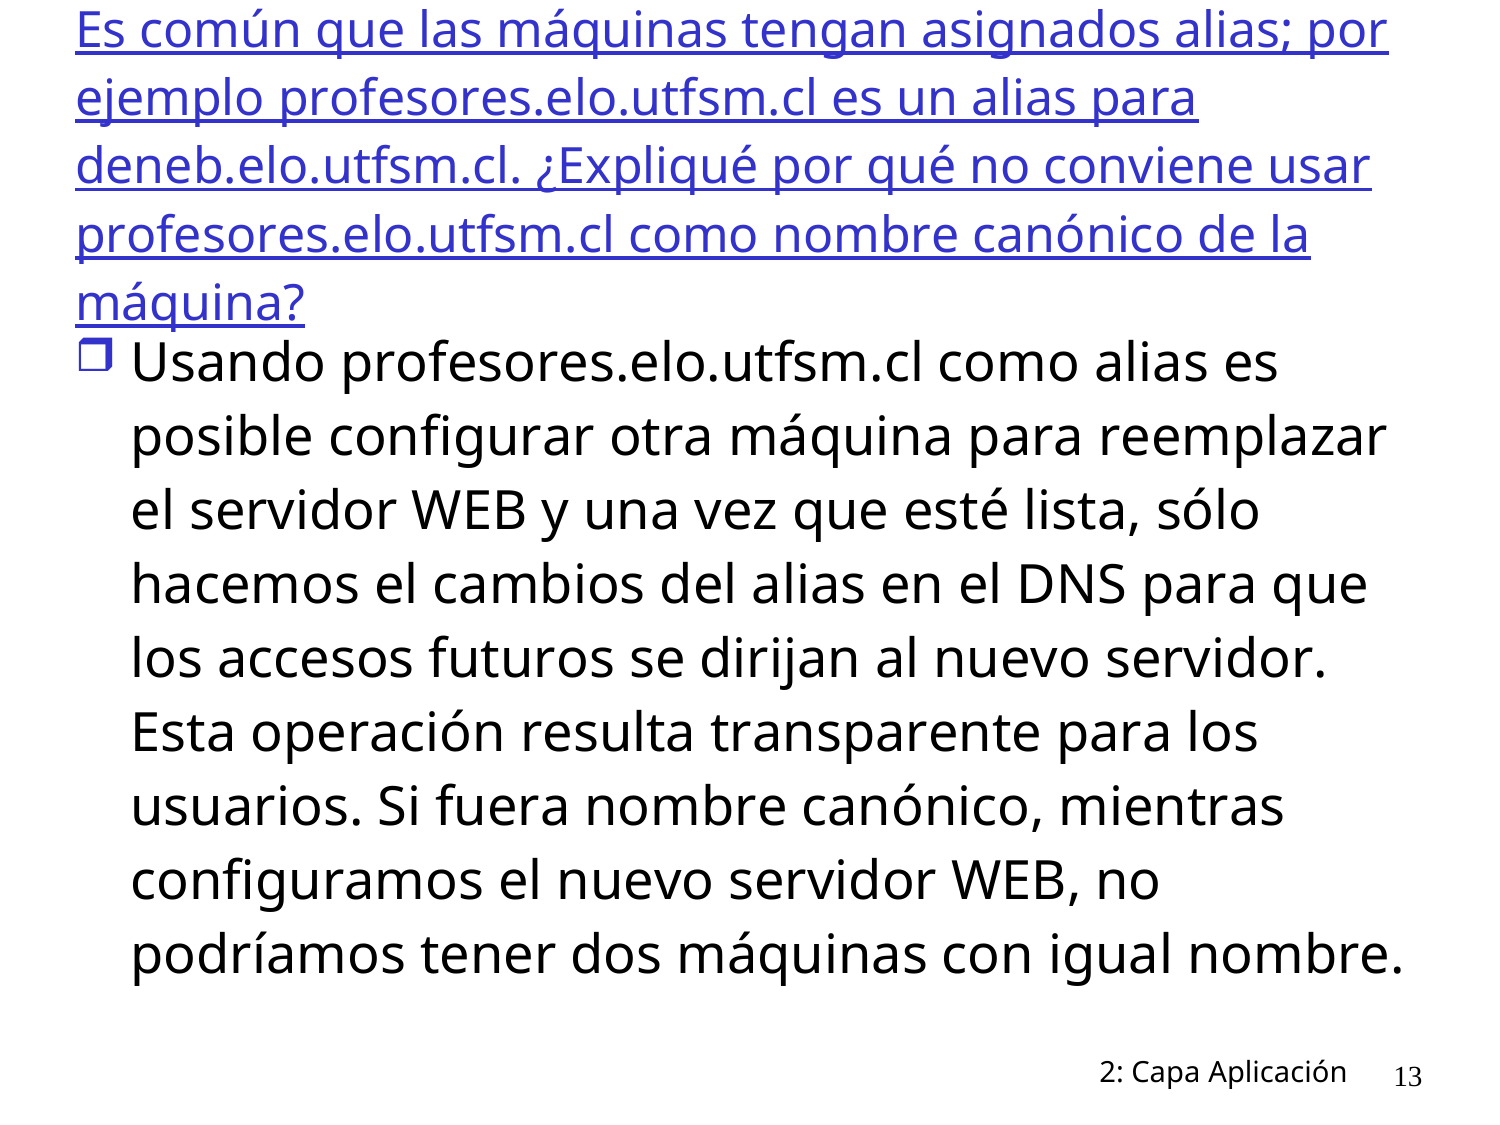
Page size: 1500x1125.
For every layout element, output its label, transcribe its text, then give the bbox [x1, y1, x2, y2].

title Es común que las máquinas tengan asignados alias; por ejemplo profesores.elo.utfsm.cl es un alias para deneb.elo.utfsm.cl. ¿Expliqué por qué no conviene usar profesores.elo.utfsm.cl como nombre canónico de la máquina? [75, 27, 1426, 303]
list Usando profesores.elo.utfsm.cl como alias es posible configurar otra máquina para reemplazar el servidor WEB y una vez que esté lista, sólo hacemos el cambios del alias en el DNS para que los accesos futuros se dirijan al nuevo servidor. Esta operación resulta transparente para los usuarios. Si fuera nombre canónico, mientras configuramos el nuevo servidor WEB, no podríamos tener dos máquinas con igual nombre. [75, 323, 1426, 1016]
